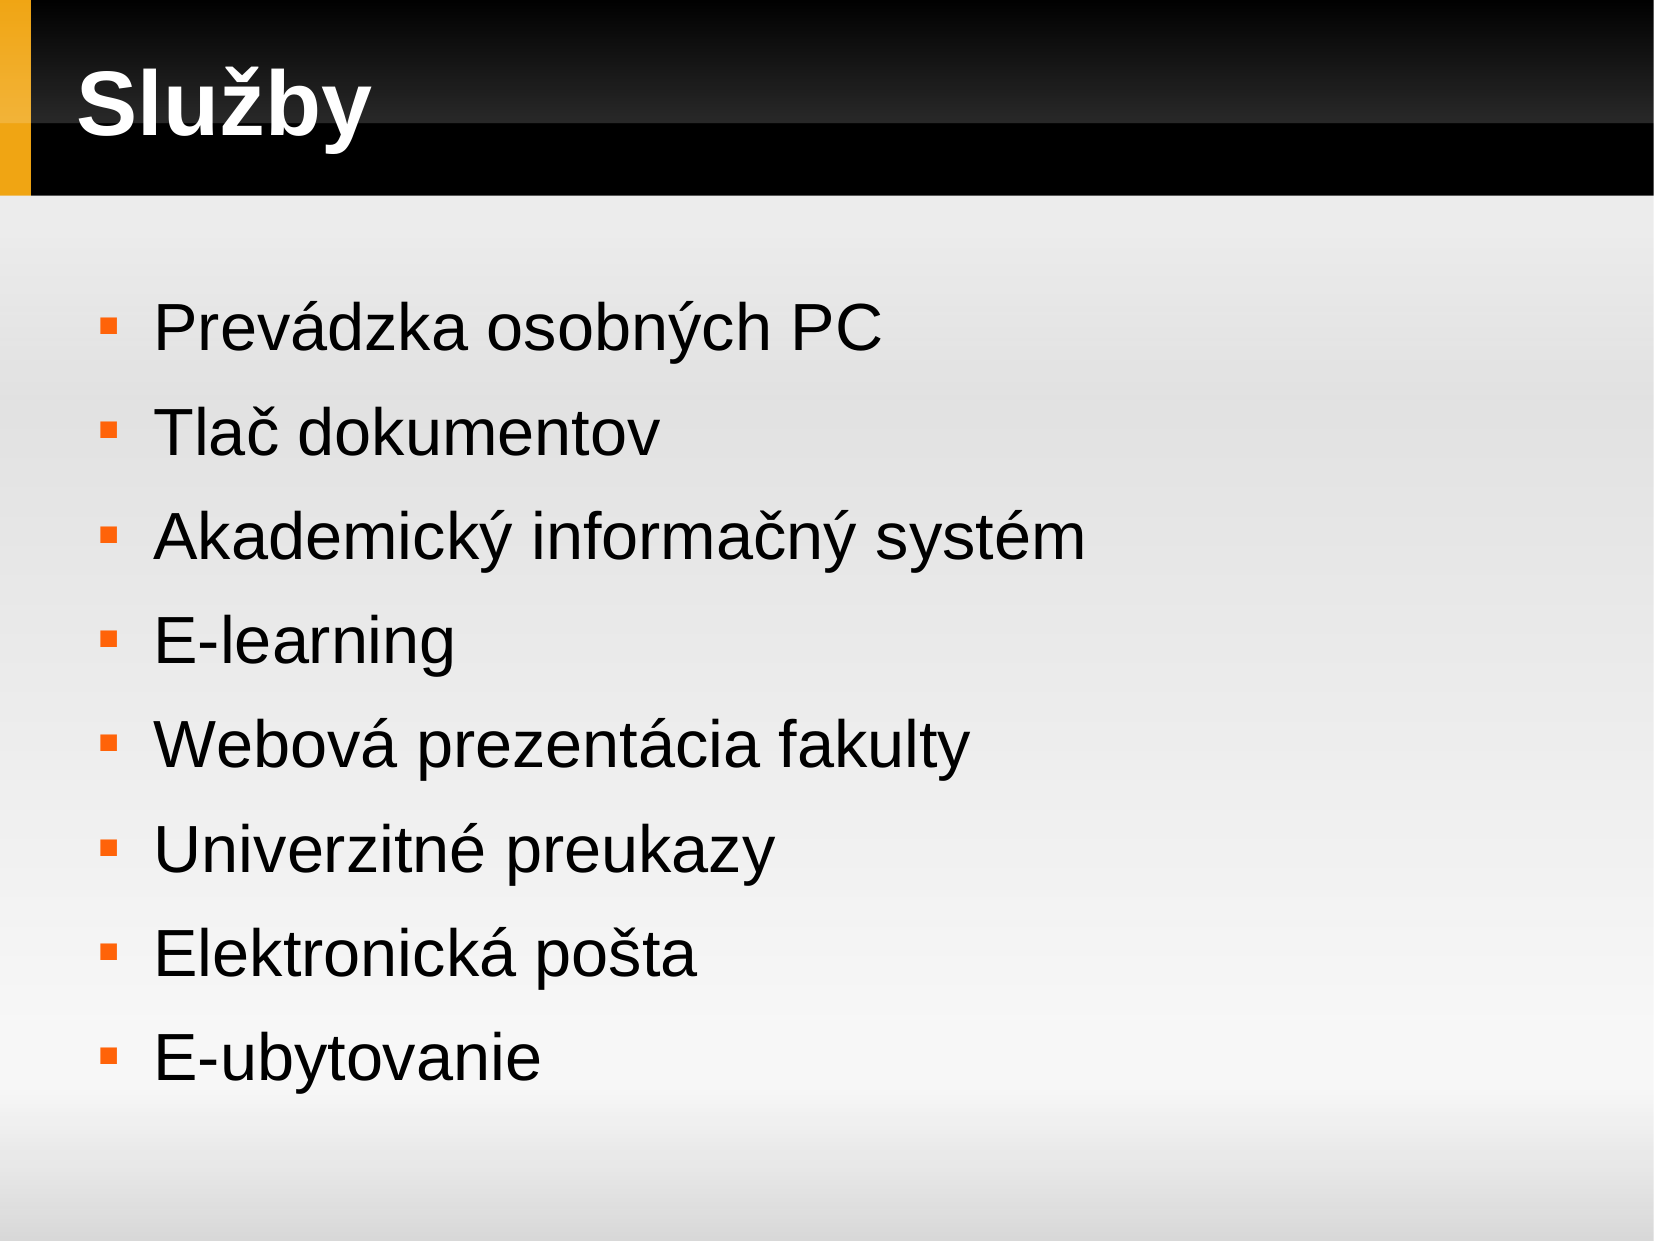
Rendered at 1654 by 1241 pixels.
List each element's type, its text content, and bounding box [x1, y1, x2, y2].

picture [0, 0, 1654, 1241]
list Prevádzka osobných PC Tlač dokumentov Akademický informačný systém E-learning Webová prezentácia fakulty Univerzitné preukazy Elektronická pošta E-ubytovanie [82, 290, 1571, 1200]
title Služby [76, 0, 1565, 208]
